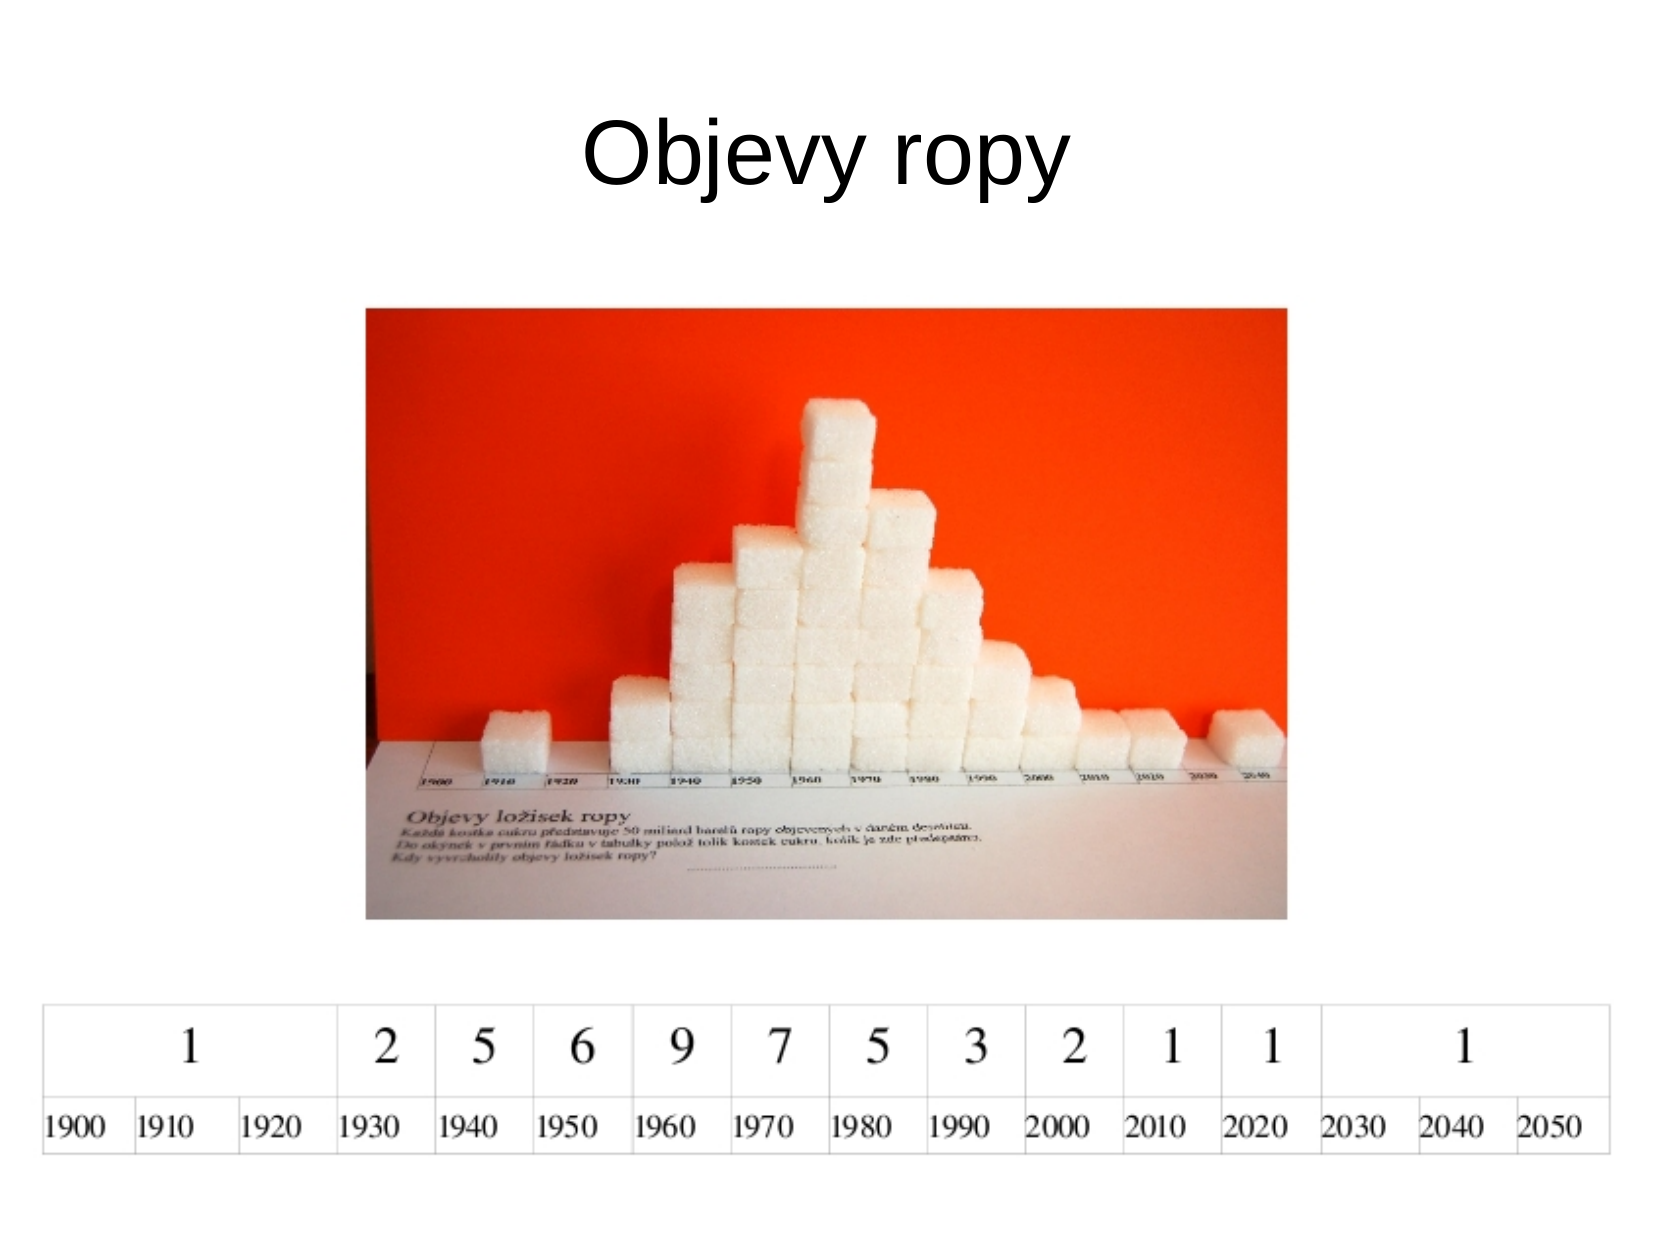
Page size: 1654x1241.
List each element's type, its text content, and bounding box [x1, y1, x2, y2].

title Objevy ropy [82, 56, 1571, 250]
picture [29, 295, 1625, 1167]
